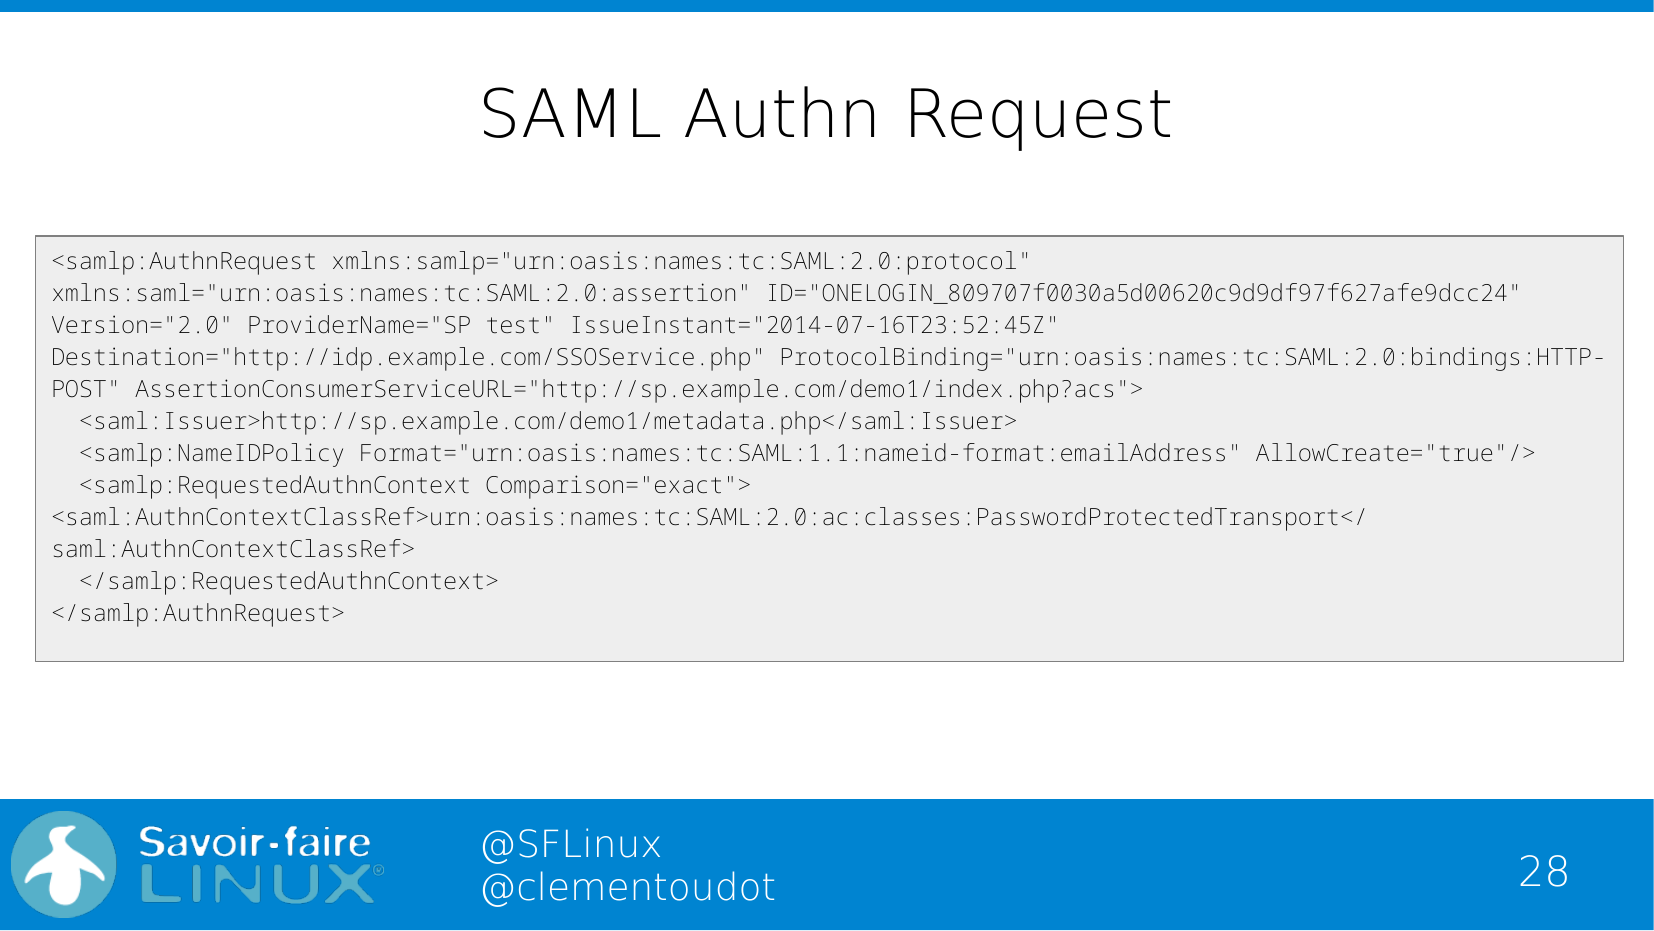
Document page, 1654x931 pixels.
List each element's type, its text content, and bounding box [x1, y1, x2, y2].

title SAML Authn Request [82, 37, 1571, 193]
text_box <samlp:AuthnRequest xmlns:samlp="urn:oasis:names:tc:SAML:2.0:protocol" xmlns:saml="urn:oasis:names:tc:SAML:2.0:assertion" ID="ONELOGIN_809707f0030a5d00620c9d9df97f627afe9dcc24" Version="2.0" ProviderName="SP test" IssueInstant="2014-07-16T23:52:45Z" Destination="http://idp.example.com/SSOService.php" ProtocolBinding="urn:oasis:names:tc:SAML:2.0:bindings:HTTP-POST" AssertionConsumerServiceURL="http://sp.example.com/demo1/index.php?acs"> <saml:Issuer>http://sp.example.com/demo1/metadata.php</saml:Issuer> <samlp:NameIDPolicy Format="urn:oasis:names:tc:SAML:1.1:nameid-format:emailAddress" AllowCreate="true"/> <samlp:RequestedAuthnContext Comparison="exact"> <saml:AuthnContextClassRef>urn:oasis:names:tc:SAML:2.0:ac:classes:PasswordProtectedTransport</saml:AuthnContextClassRef> </samlp:RequestedAuthnContext> </samlp:AuthnRequest> [35, 236, 1624, 662]
picture [11, 811, 384, 918]
